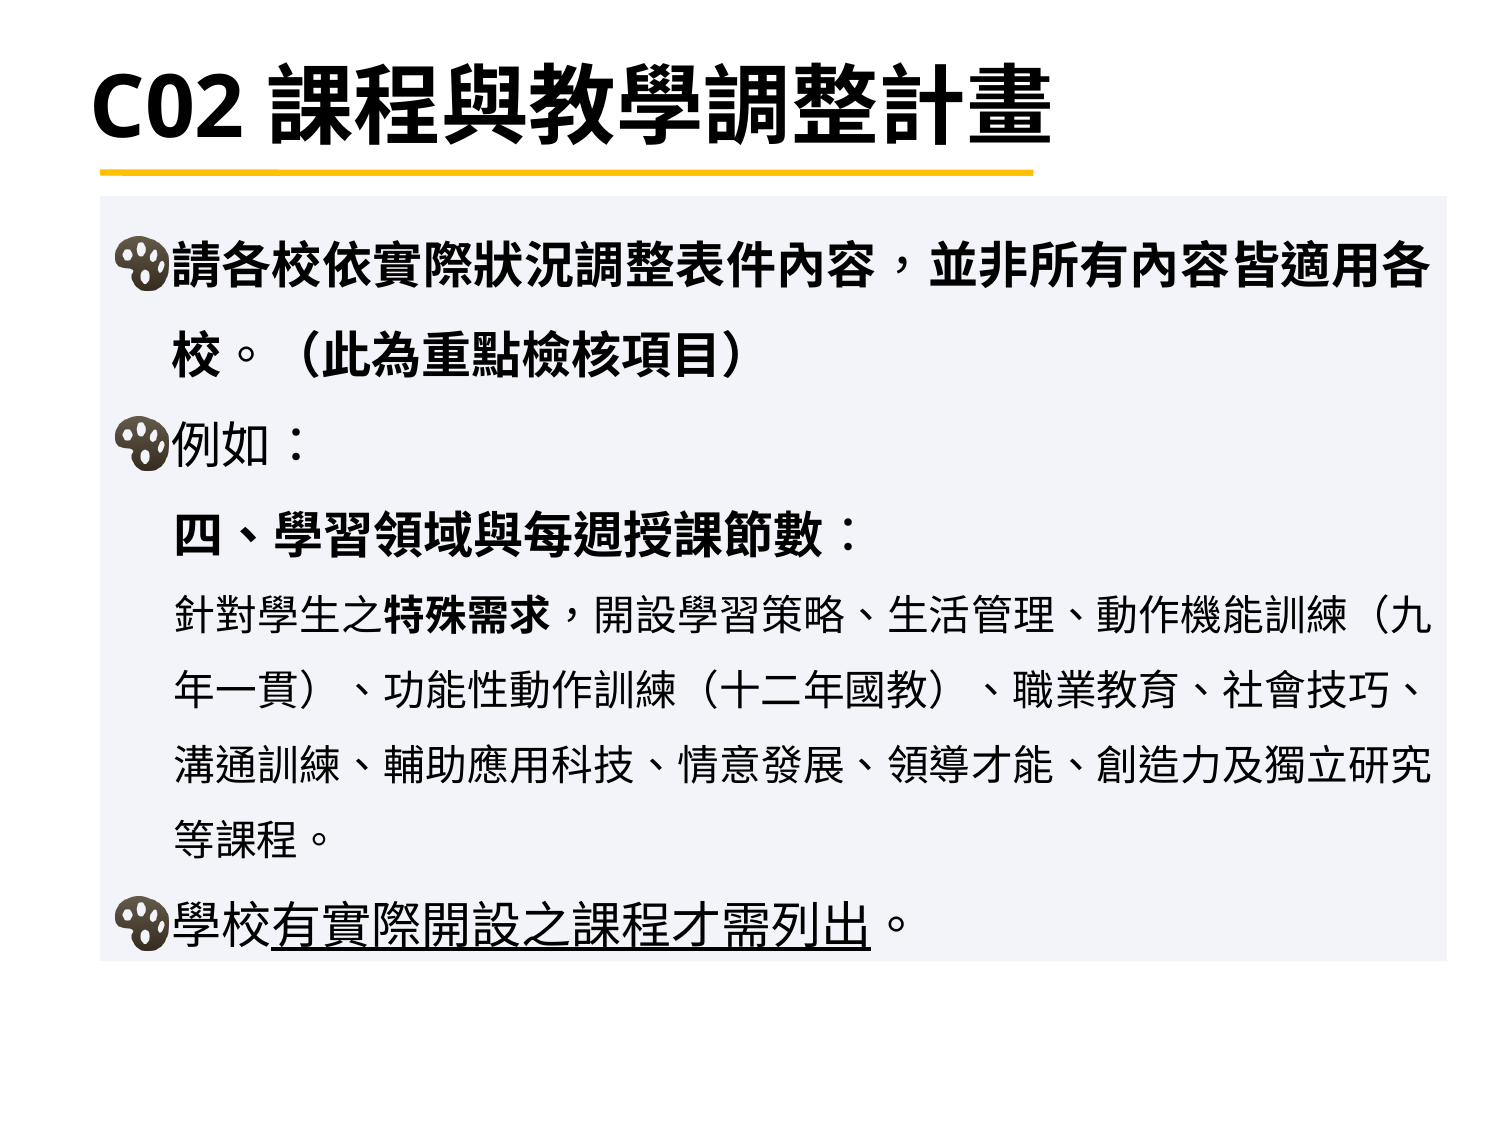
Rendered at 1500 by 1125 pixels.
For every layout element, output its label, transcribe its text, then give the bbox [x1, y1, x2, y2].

picture [115, 236, 169, 291]
text_box 請各校依實際狀況調整表件內容，並非所有內容皆適用各校。（此為重點檢核項目） 例如： 四、學習領域與每週授課節數： 針對學生之特殊需求，開設學習策略、生活管理、動作機能訓練（九年一貫）、功能性動作訓練（十二年國教）、職業教育、社會技巧、溝通訓練、輔助應用科技、情意發展、領導才能、創造力及獨立研究等課程。 學校有實際開設之課程才需列出。 [100, 196, 1447, 962]
picture [115, 416, 169, 471]
picture [115, 896, 169, 951]
text_box C02課程與教學調整計畫 [74, 42, 1069, 163]
